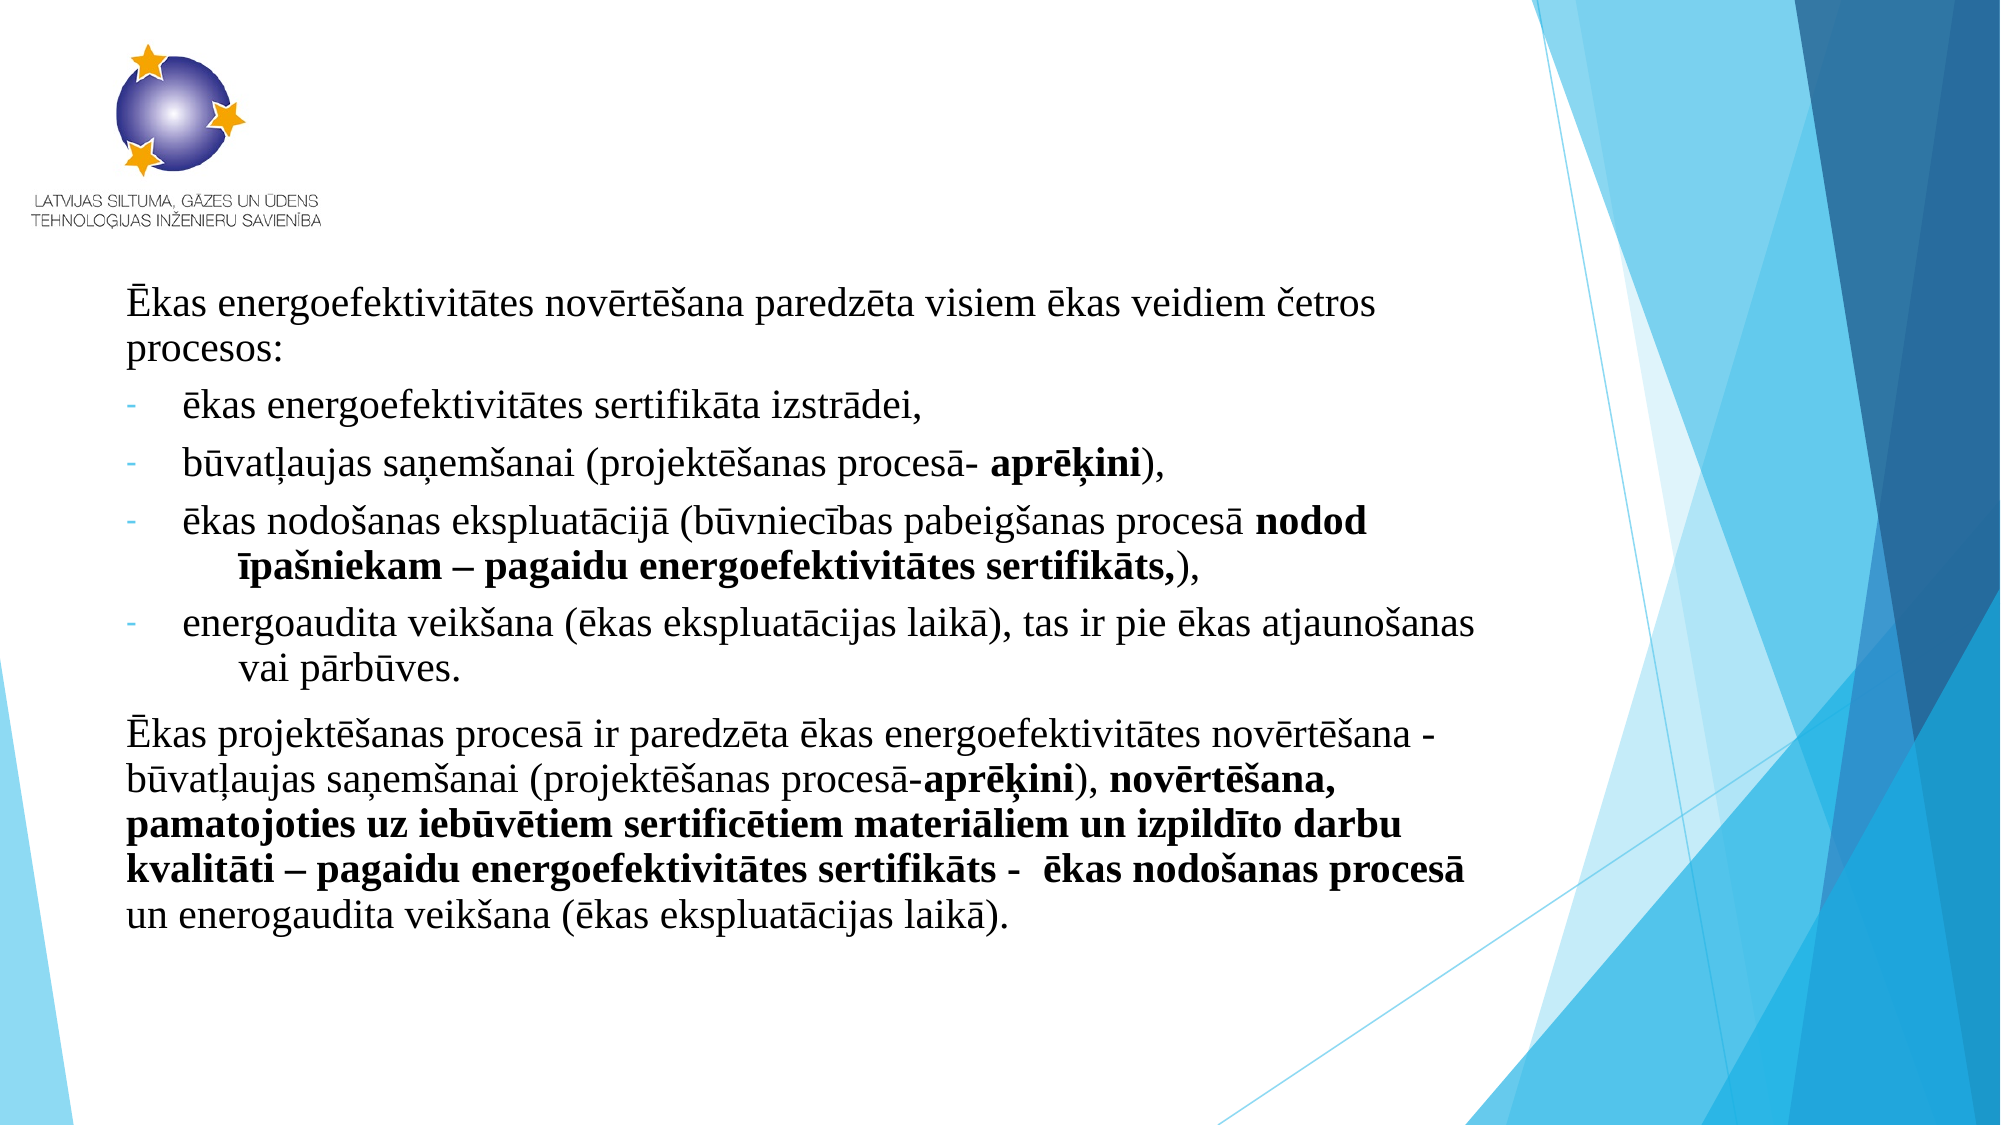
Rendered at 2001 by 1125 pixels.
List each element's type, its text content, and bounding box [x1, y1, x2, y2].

list Ēkas energoefektivitātes novērtēšana paredzēta visiem ēkas veidiem četros procesos: ēkas energoefektivitātes sertifikāta izstrādei, būvatļaujas saņemšanai (projektēšanas procesā- aprēķini), ēkas nodošanas ekspluatācijā (būvniecības pabeigšanas procesā nodod īpašniekam – pagaidu energoefektivitātes sertifikāts,), energoaudita veikšana (ēkas ekspluatācijas laikā), tas ir pie ēkas atjaunošanas vai pārbūves. Ēkas projektēšanas procesā ir paredzēta ēkas energoefektivitātes novērtēšana - būvatļaujas saņemšanai (projektēšanas procesā-aprēķini), novērtēšana, pamatojoties uz iebūvētiem sertificētiem materiāliem un izpildīto darbu kvalitāti – pagaidu energoefektivitātes sertifikāts - ēkas nodošanas procesā un enerogaudita veikšana (ēkas ekspluatācijas laikā). [111, 272, 1522, 992]
picture [31, 39, 321, 229]
